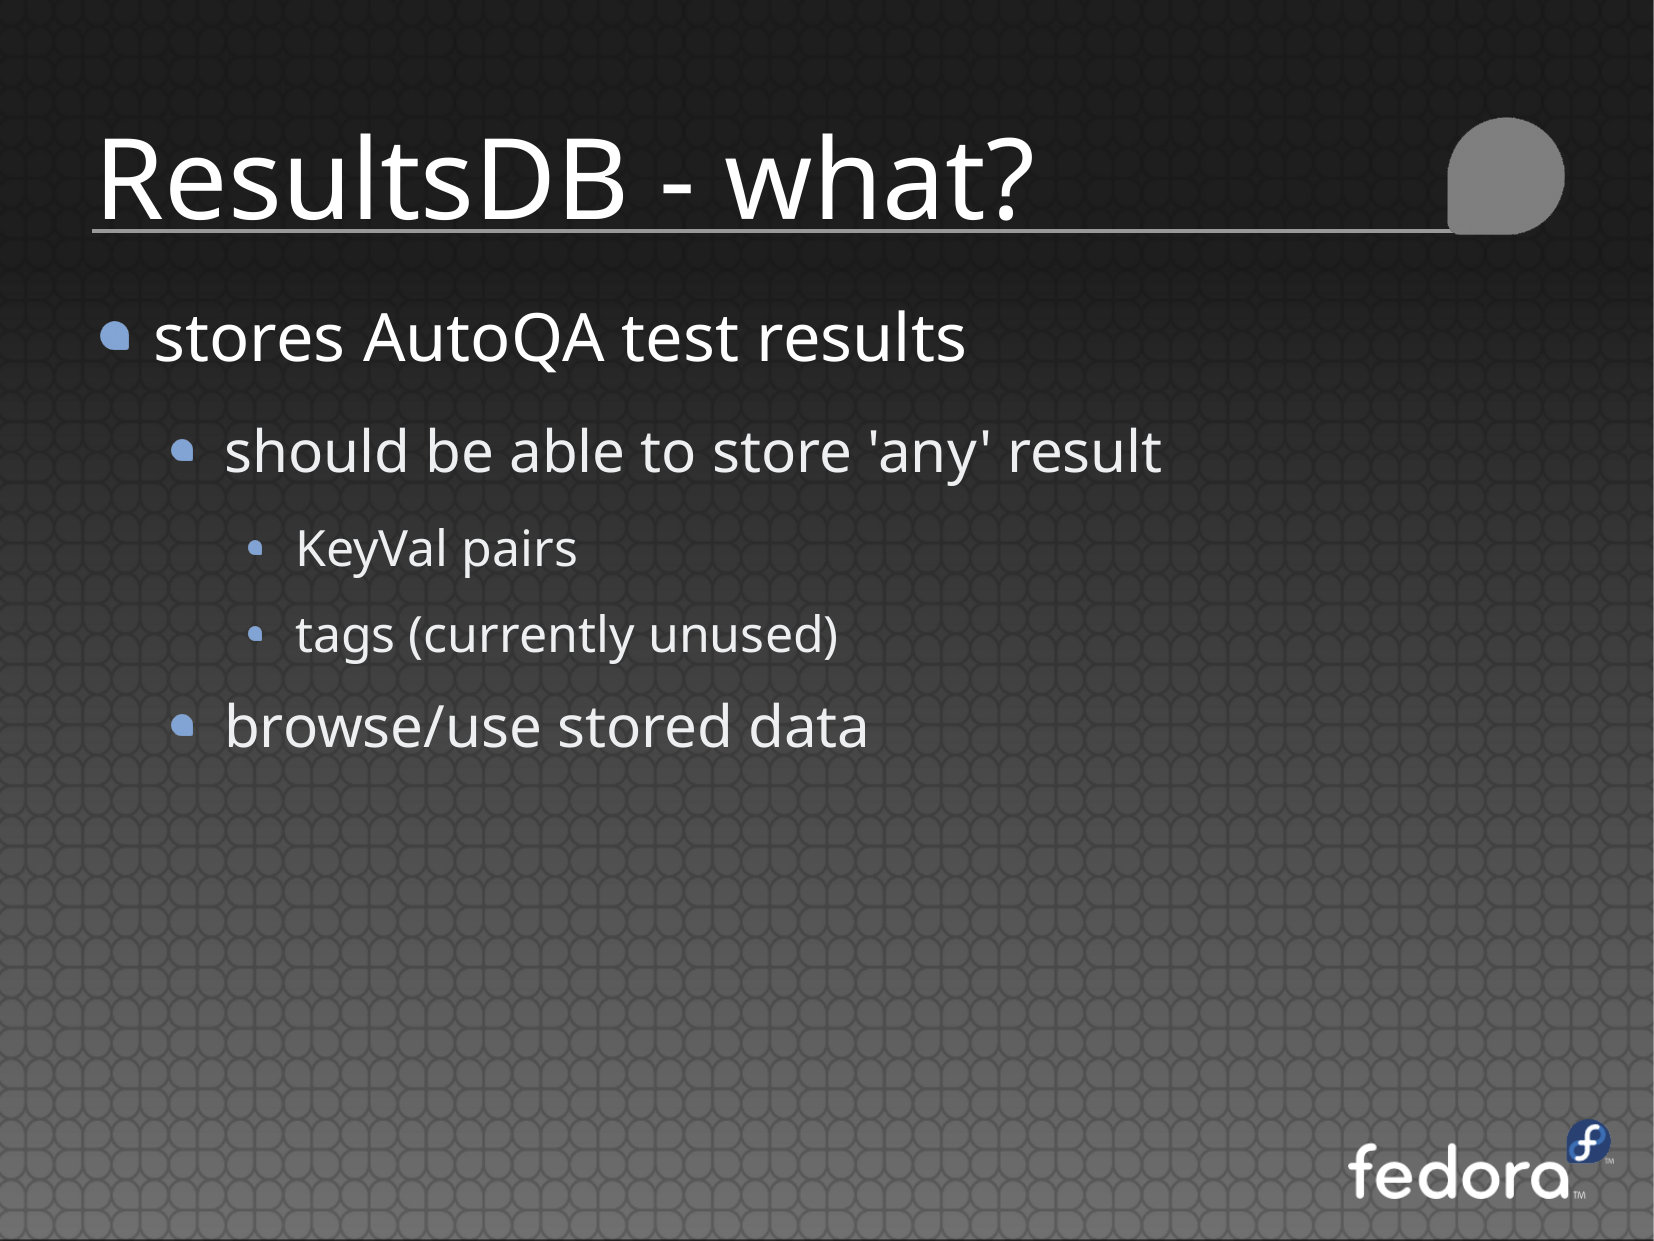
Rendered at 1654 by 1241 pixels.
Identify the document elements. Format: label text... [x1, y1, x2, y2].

list stores AutoQA test results should be able to store 'any' result KeyVal pairs tags (currently unused) browse/use stored data [82, 290, 1571, 1094]
title ResultsDB - what? [94, 100, 1426, 251]
picture [0, 0, 1654, 1241]
